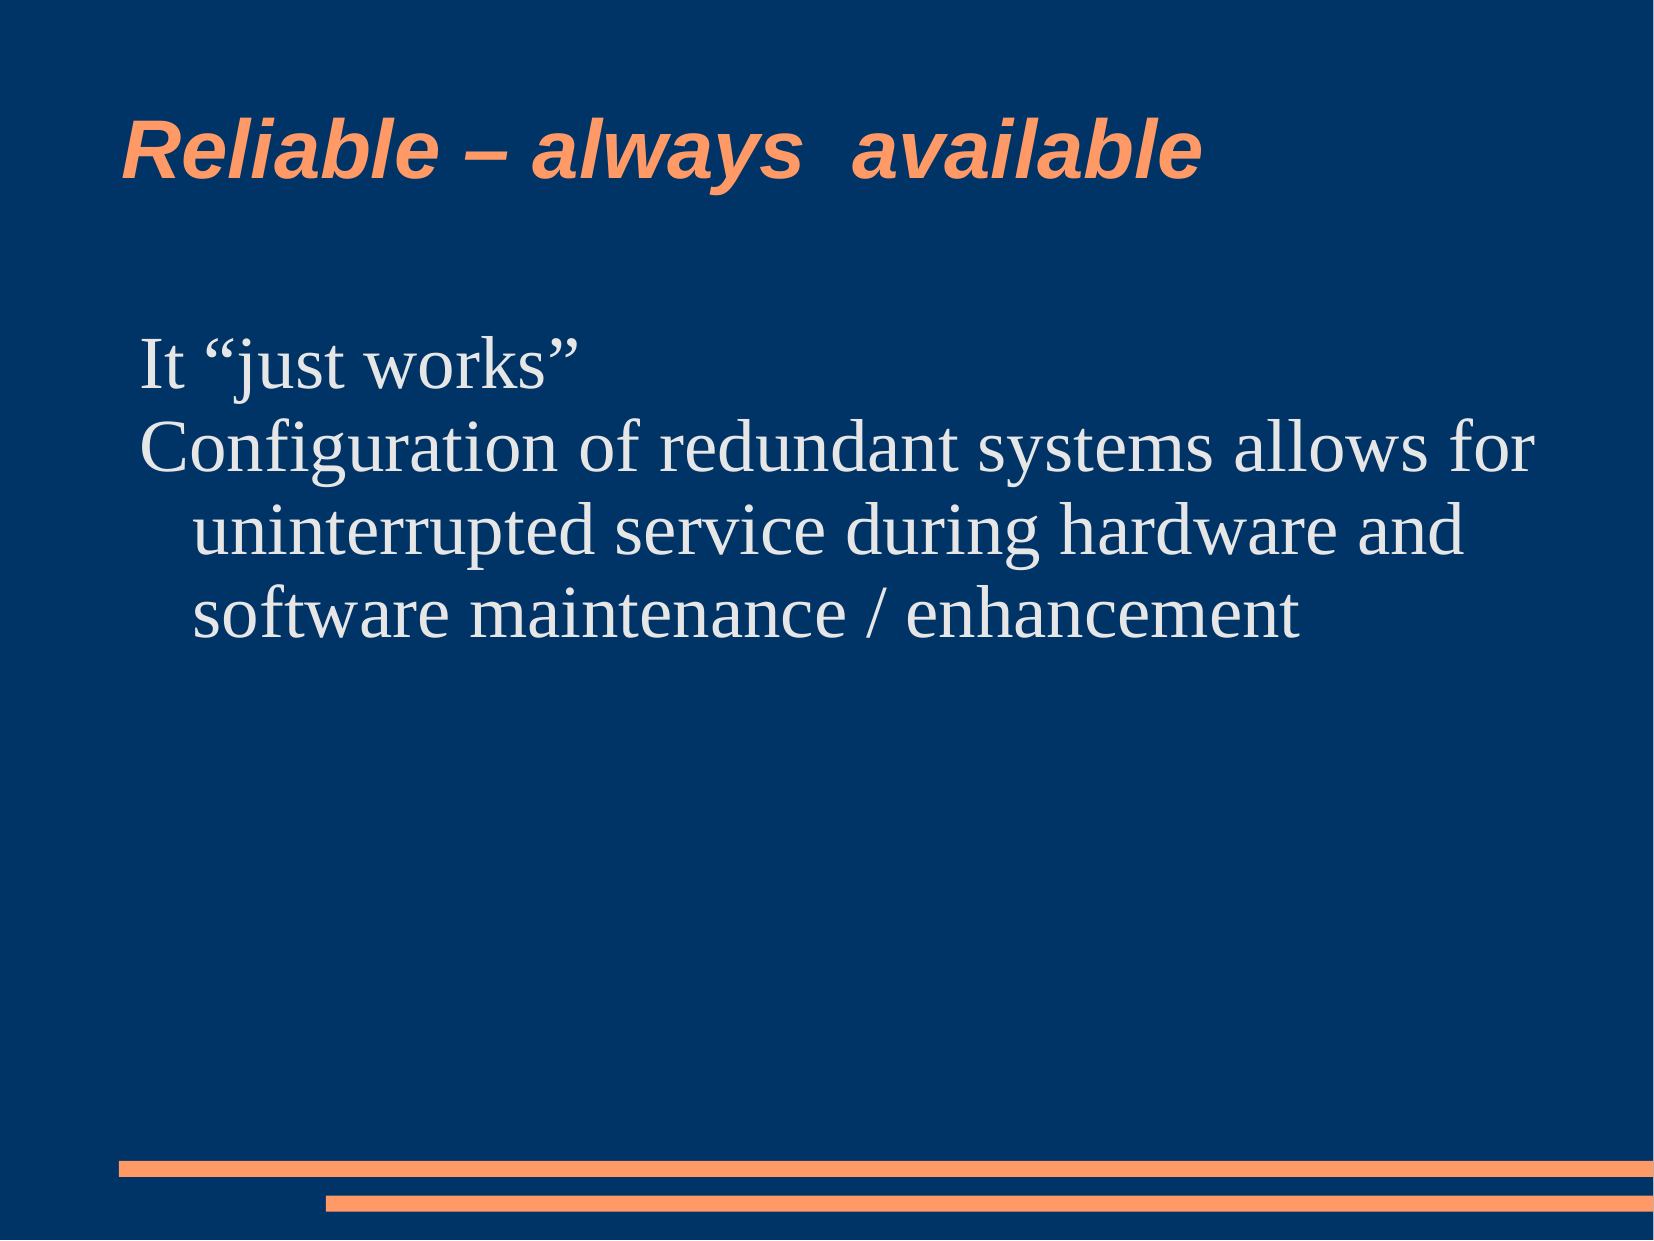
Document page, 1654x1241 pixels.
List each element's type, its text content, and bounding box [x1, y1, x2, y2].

list It “just works” Configuration of redundant systems allows for uninterrupted service during hardware and software maintenance / enhancement [121, 322, 1561, 1118]
title Reliable – always available [121, 53, 1534, 247]
